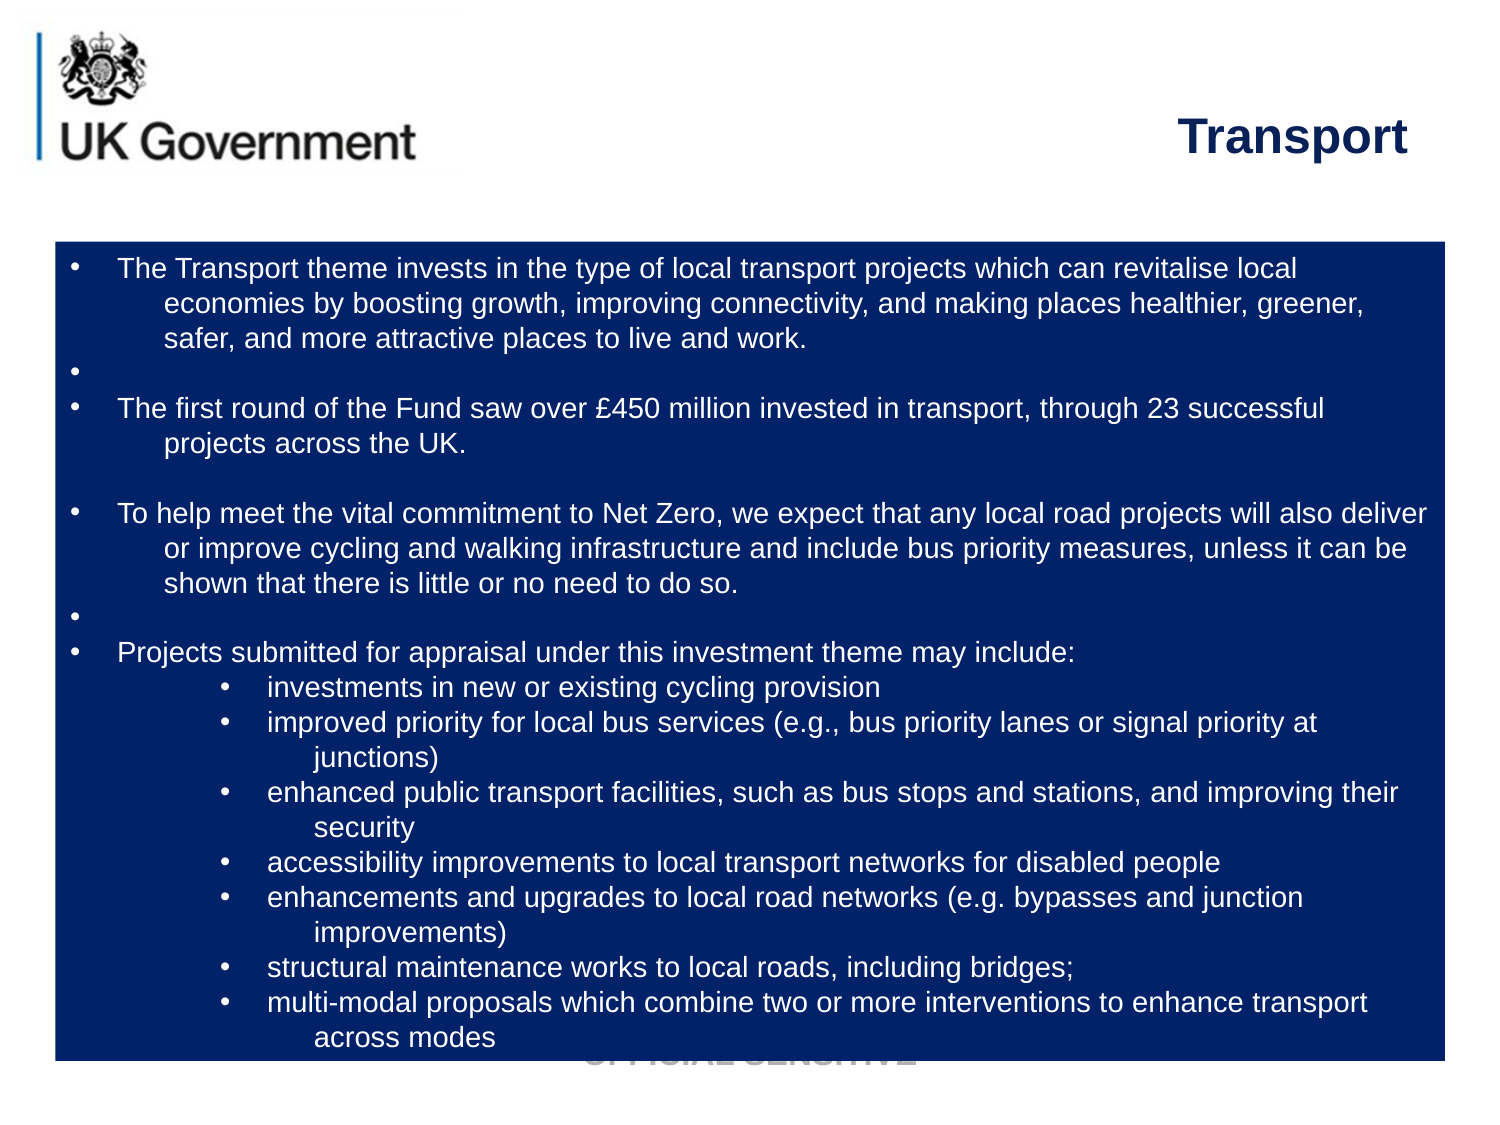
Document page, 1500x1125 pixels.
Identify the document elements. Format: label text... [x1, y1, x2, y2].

picture [19, 0, 466, 173]
title Transport [1162, 96, 1500, 173]
text_box The Transport theme invests in the type of local transport projects which can revitalise local economies by boosting growth, improving connectivity, and making places healthier, greener, safer, and more attractive places to live and work. The first round of the Fund saw over £450 million invested in transport, through 23 successful projects across the UK. To help meet the vital commitment to Net Zero, we expect that any local road projects will also deliver or improve cycling and walking infrastructure and include bus priority measures, unless it can be shown that there is little or no need to do so. Projects submitted for appraisal under this investment theme may include: investments in new or existing cycling provision improved priority for local bus services (e.g., bus priority lanes or signal priority at junctions) enhanced public transport facilities, such as bus stops and stations, and improving their security accessibility improvements to local transport networks for disabled people enhancements and upgrades to local road networks (e.g. bypasses and junction improvements) structural maintenance works to local roads, including bridges; multi-modal proposals which combine two or more interventions to enhance transport across modes [55, 241, 1445, 964]
